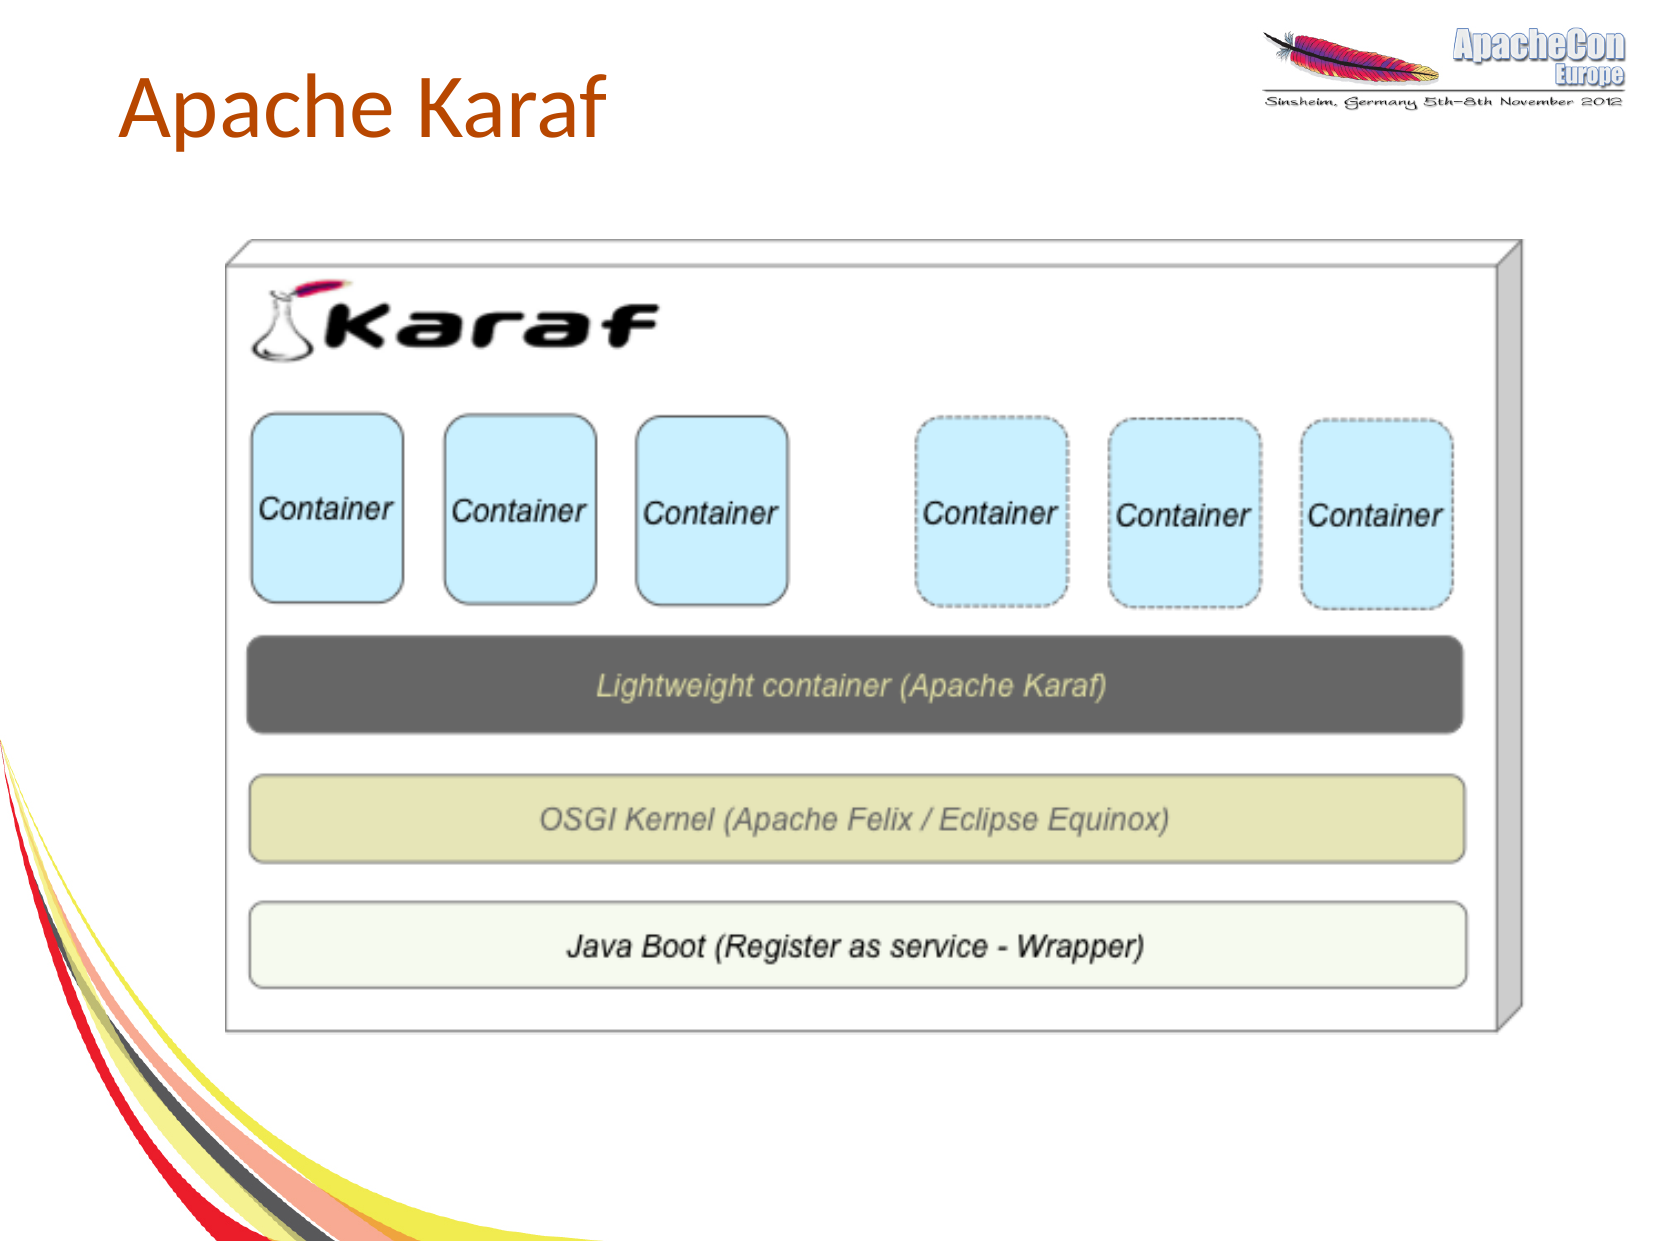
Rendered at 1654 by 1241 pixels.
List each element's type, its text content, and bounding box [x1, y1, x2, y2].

title Apache Karaf [59, 59, 1418, 171]
picture [0, 0, 1654, 1241]
